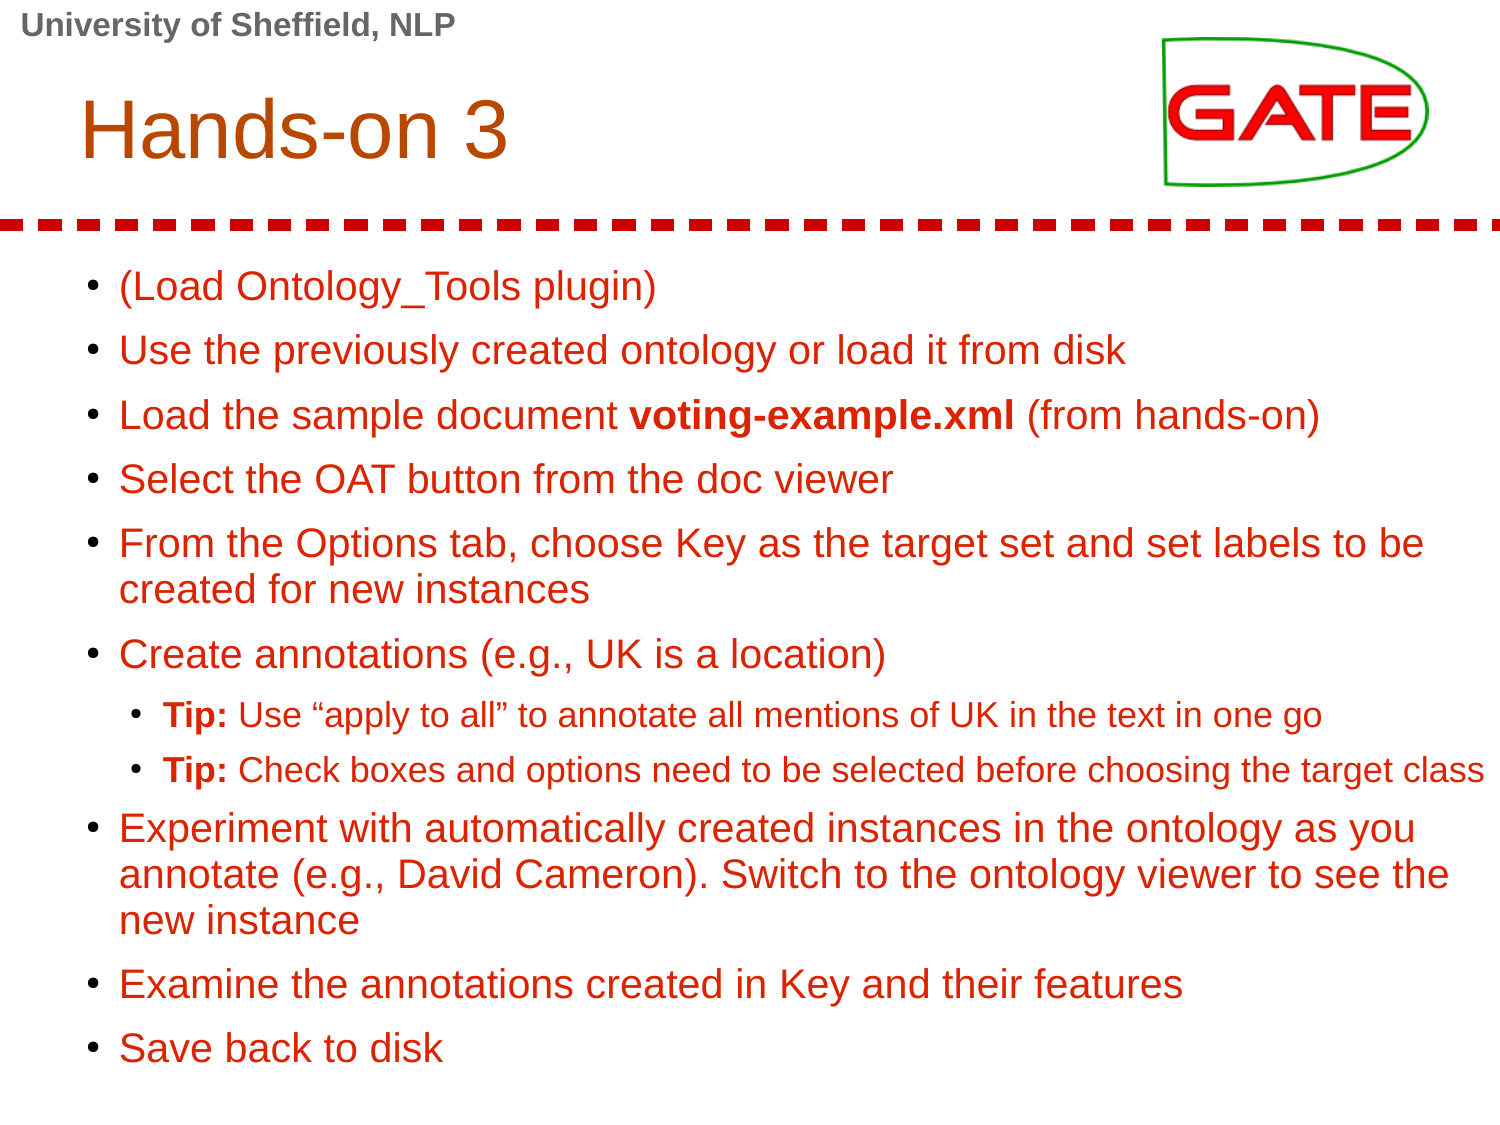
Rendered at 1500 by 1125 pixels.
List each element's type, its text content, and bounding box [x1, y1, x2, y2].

list (Load Ontology_Tools plugin) Use the previously created ontology or load it from disk Load the sample document voting-example.xml (from hands-on) Select the OAT button from the doc viewer From the Options tab, choose Key as the target set and set labels to be created for new instances Create annotations (e.g., UK is a location) Tip: Use “apply to all” to annotate all mentions of UK in the text in one go Tip: Check boxes and options need to be selected before choosing the target class Experiment with automatically created instances in the ontology as you annotate (e.g., David Cameron). Switch to the ontology viewer to see the new instance Examine the annotations created in Key and their features Save back to disk [75, 263, 1500, 1103]
picture [1162, 37, 1429, 187]
title Hands-on 3 [79, 62, 1149, 197]
